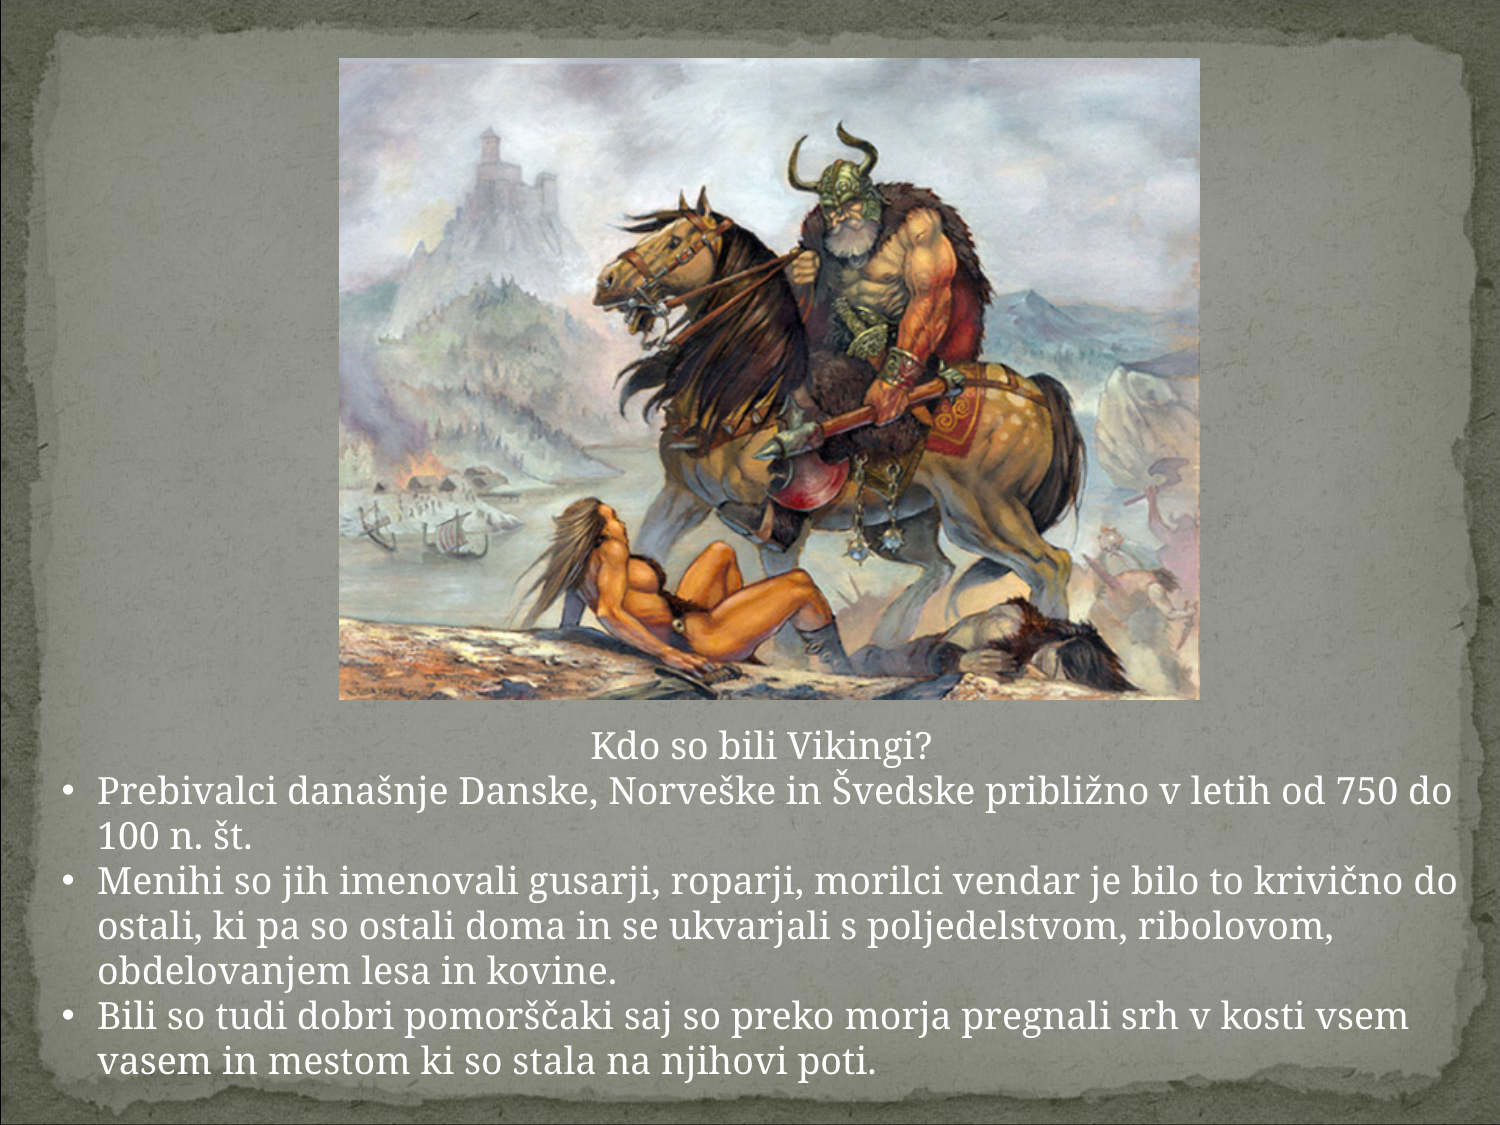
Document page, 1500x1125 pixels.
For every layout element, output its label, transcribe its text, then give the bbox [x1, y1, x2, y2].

text_box Kdo so bili Vikingi? Prebivalci današnje Danske, Norveške in Švedske približno v letih od 750 do 100 n. št. Menihi so jih imenovali gusarji, roparji, morilci vendar je bilo to krivično do ostali, ki pa so ostali doma in se ukvarjali s poljedelstvom, ribolovom, obdelovanjem lesa in kovine. Bili so tudi dobri pomorščaki saj so preko morja pregnali srh v kosti vsem vasem in mestom ki so stala na njihovi poti. [46, 714, 1477, 1125]
picture [0, 0, 1500, 1125]
